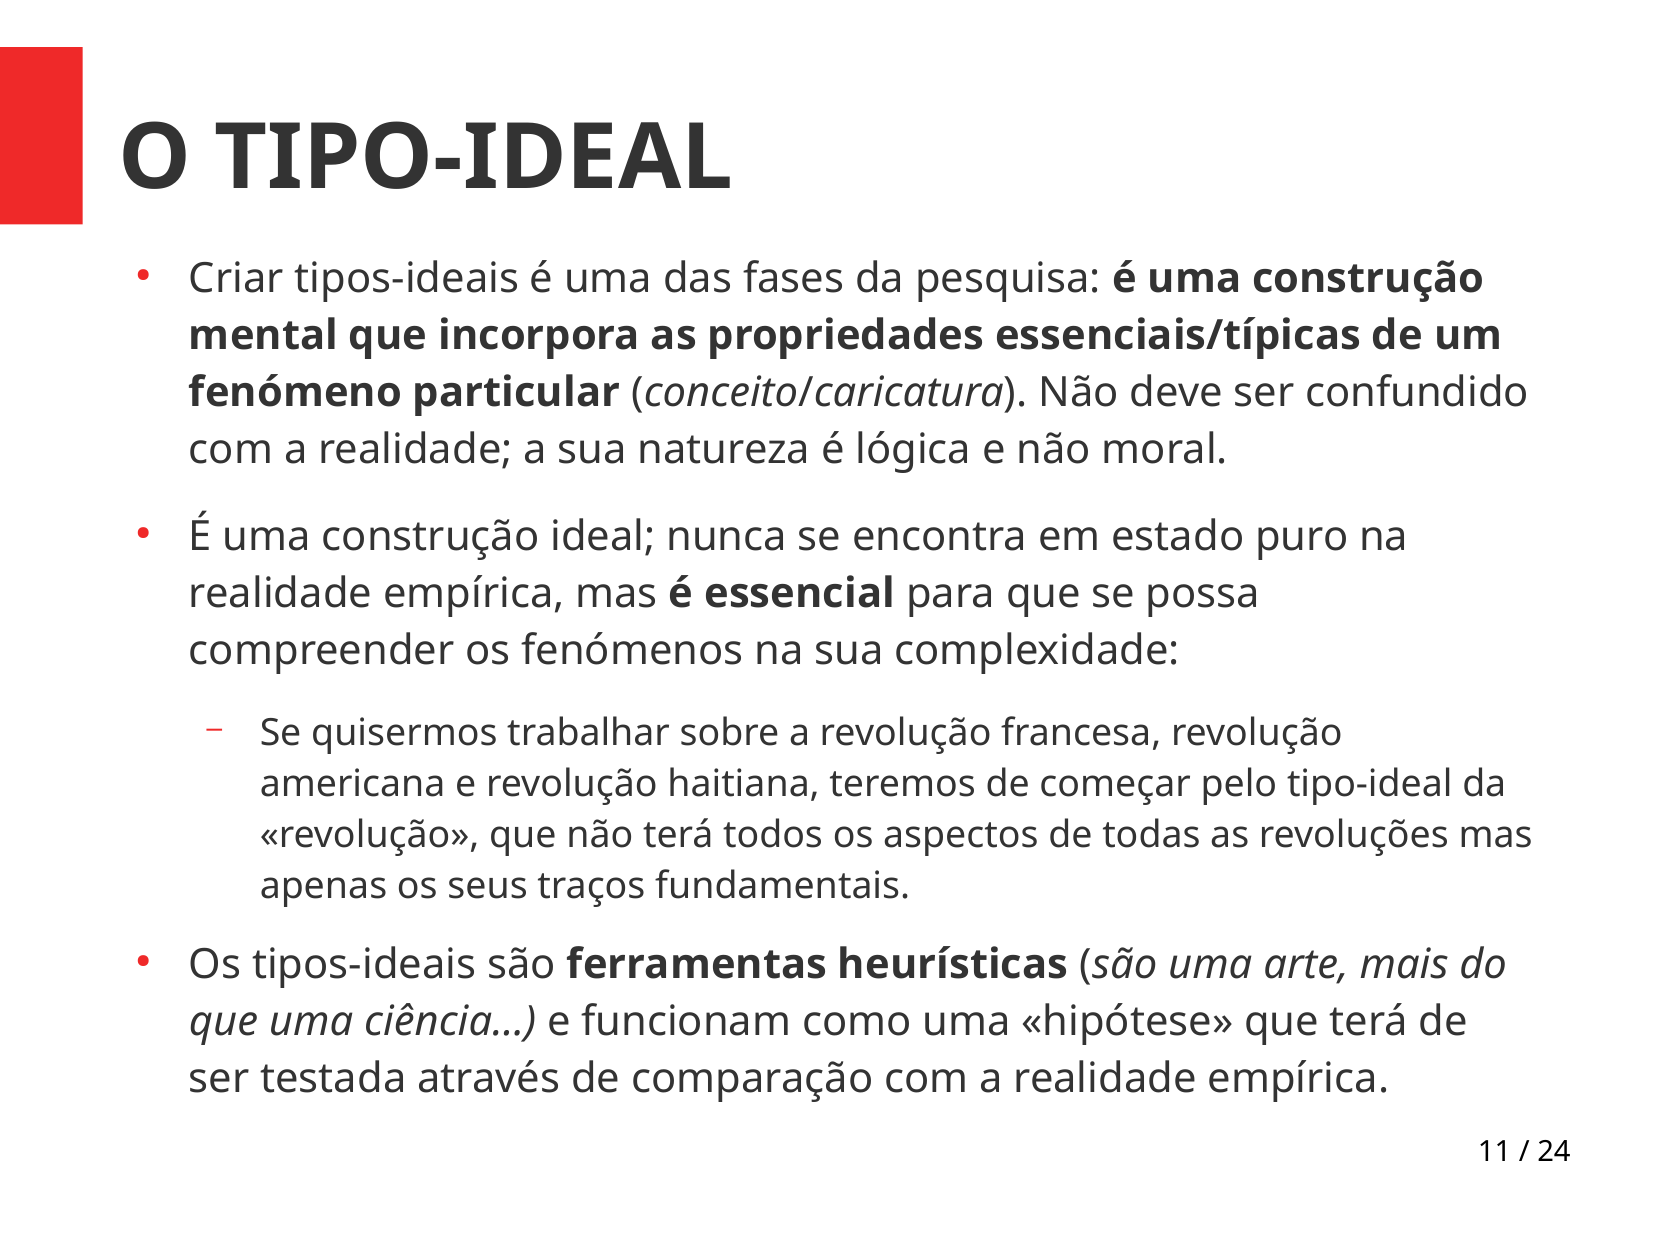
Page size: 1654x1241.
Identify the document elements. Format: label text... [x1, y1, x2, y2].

title O TIPO-IDEAL [118, 45, 1571, 260]
list Criar tipos-ideais é uma das fases da pesquisa: é uma construção mental que incorpora as propriedades essenciais/típicas de um fenómeno particular (conceito/caricatura). Não deve ser confundido com a realidade; a sua natureza é lógica e não moral. É uma construção ideal; nunca se encontra em estado puro na realidade empírica, mas é essencial para que se possa compreender os fenómenos na sua complexidade: Se quisermos trabalhar sobre a revolução francesa, revolução americana e revolução haitiana, teremos de começar pelo tipo-ideal da «revolução», que não terá todos os aspectos de todas as revoluções mas apenas os seus traços fundamentais. Os tipos-ideais são ferramentas heurísticas (são uma arte, mais do que uma ciência…) e funcionam como uma «hipótese» que terá de ser testada através de comparação com a realidade empírica. [118, 248, 1536, 968]
